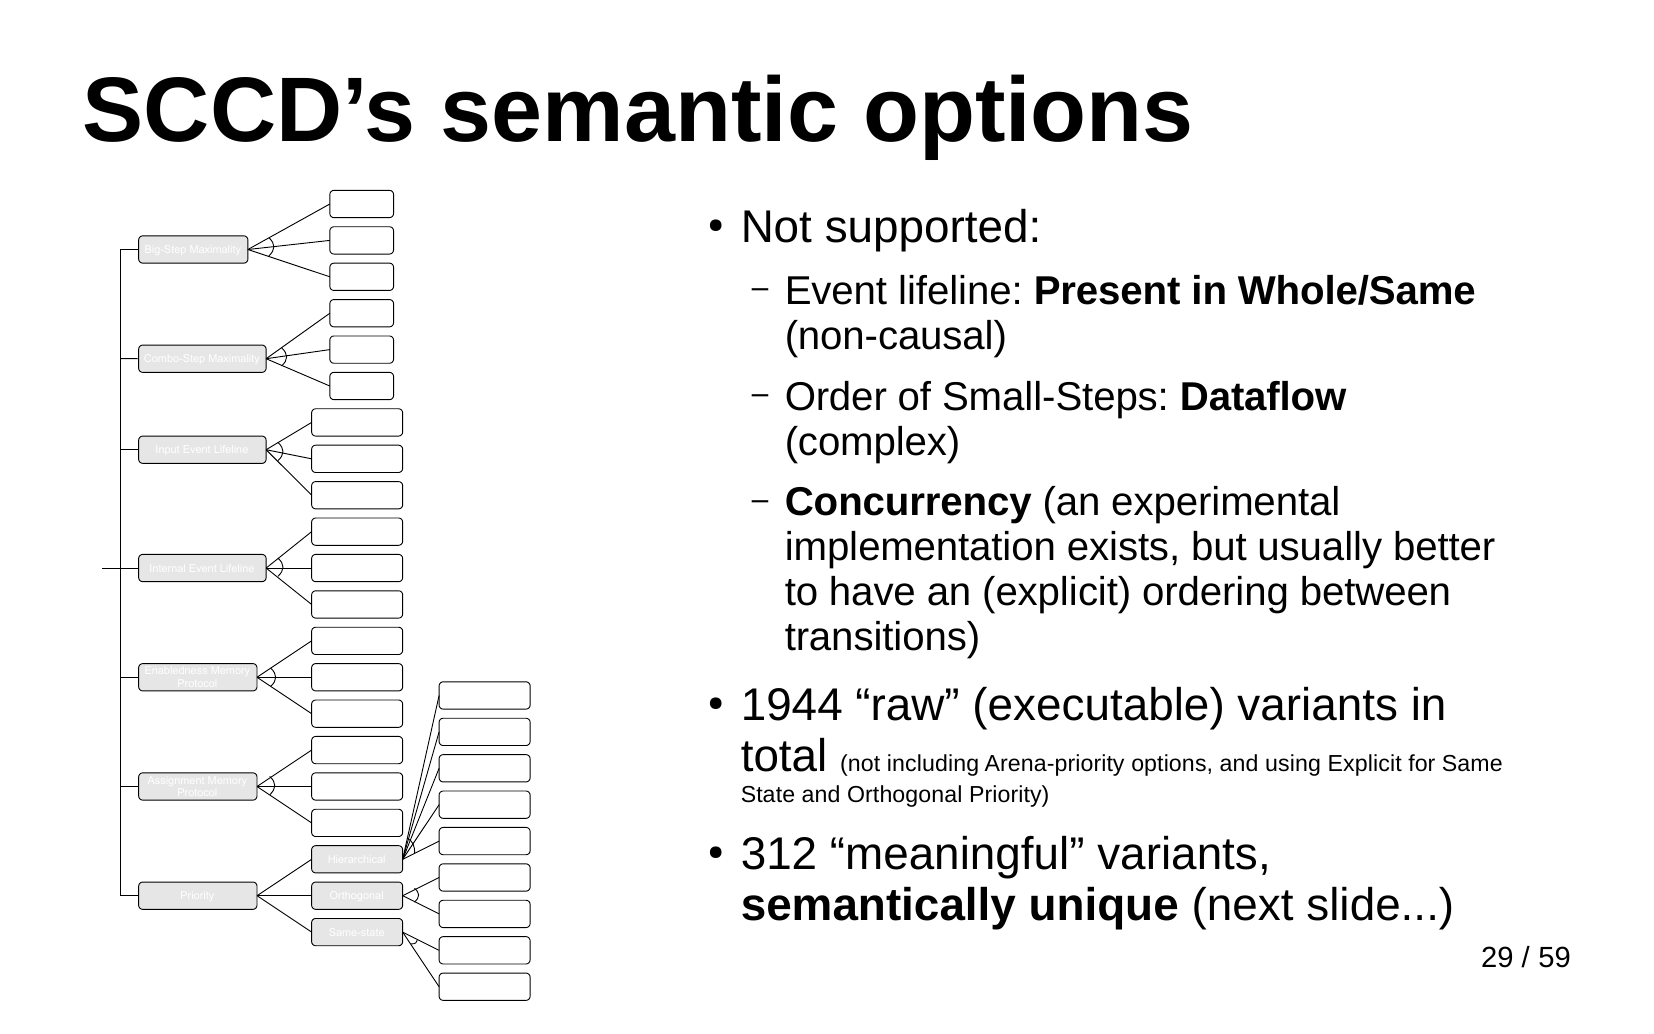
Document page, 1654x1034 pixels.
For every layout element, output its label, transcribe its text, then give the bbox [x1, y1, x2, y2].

title SCCD’s semantic options [82, 23, 1571, 197]
picture [82, 188, 532, 1004]
list Not supported: Event lifeline: Present in Whole/Same (non-causal) Order of Small-Steps: Dataflow (complex) Concurrency (an experimental implementation exists, but usually better to have an (explicit) ordering between transitions) 1944 “raw” (executable) variants in total (not including Arena-priority options, and using Explicit for Same State and Orthogonal Priority) 312 “meaningful” variants, semantically unique (next slide...) [696, 200, 1524, 934]
